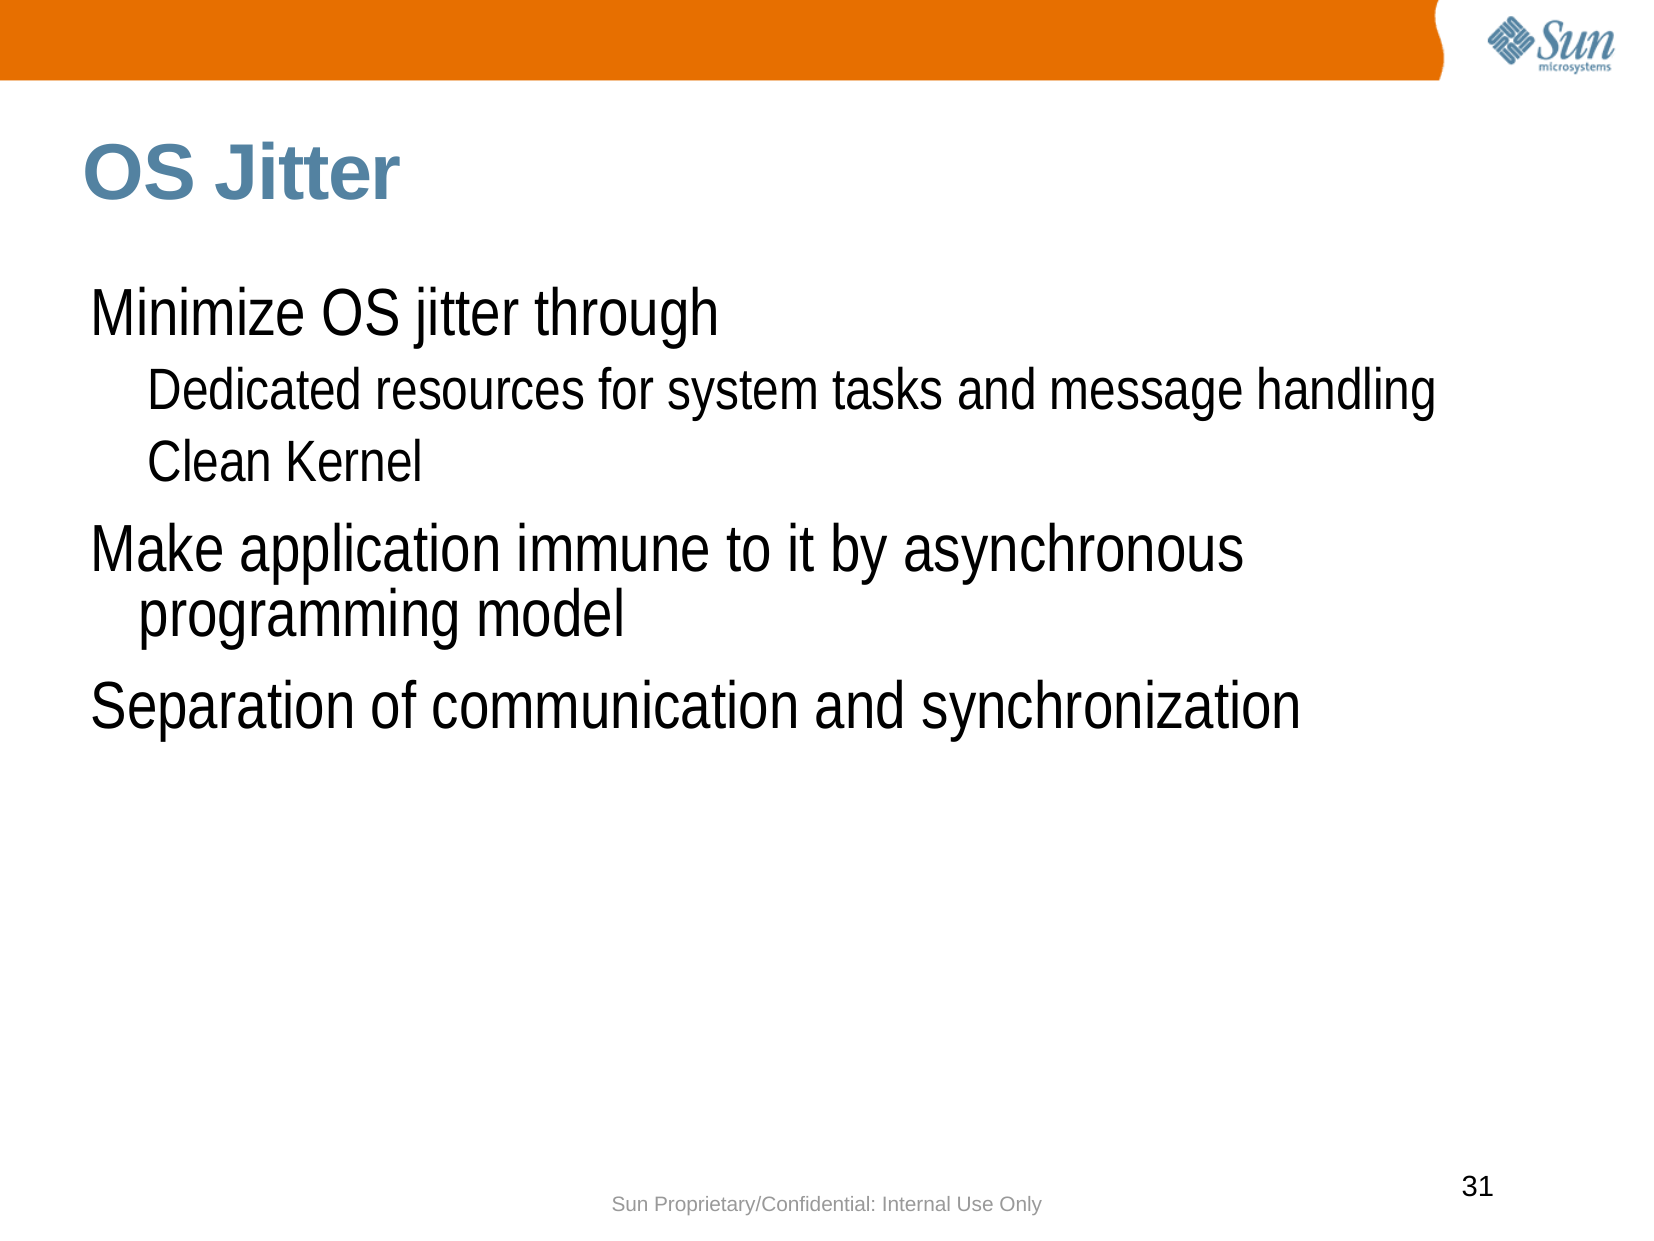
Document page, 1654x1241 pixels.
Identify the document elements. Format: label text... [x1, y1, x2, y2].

list Minimize OS jitter through Dedicated resources for system tasks and message handling Clean Kernel Make application immune to it by asynchronous programming model Separation of communication and synchronization [71, 283, 1545, 1121]
picture [0, 0, 1654, 83]
title OS Jitter [82, 135, 1585, 251]
